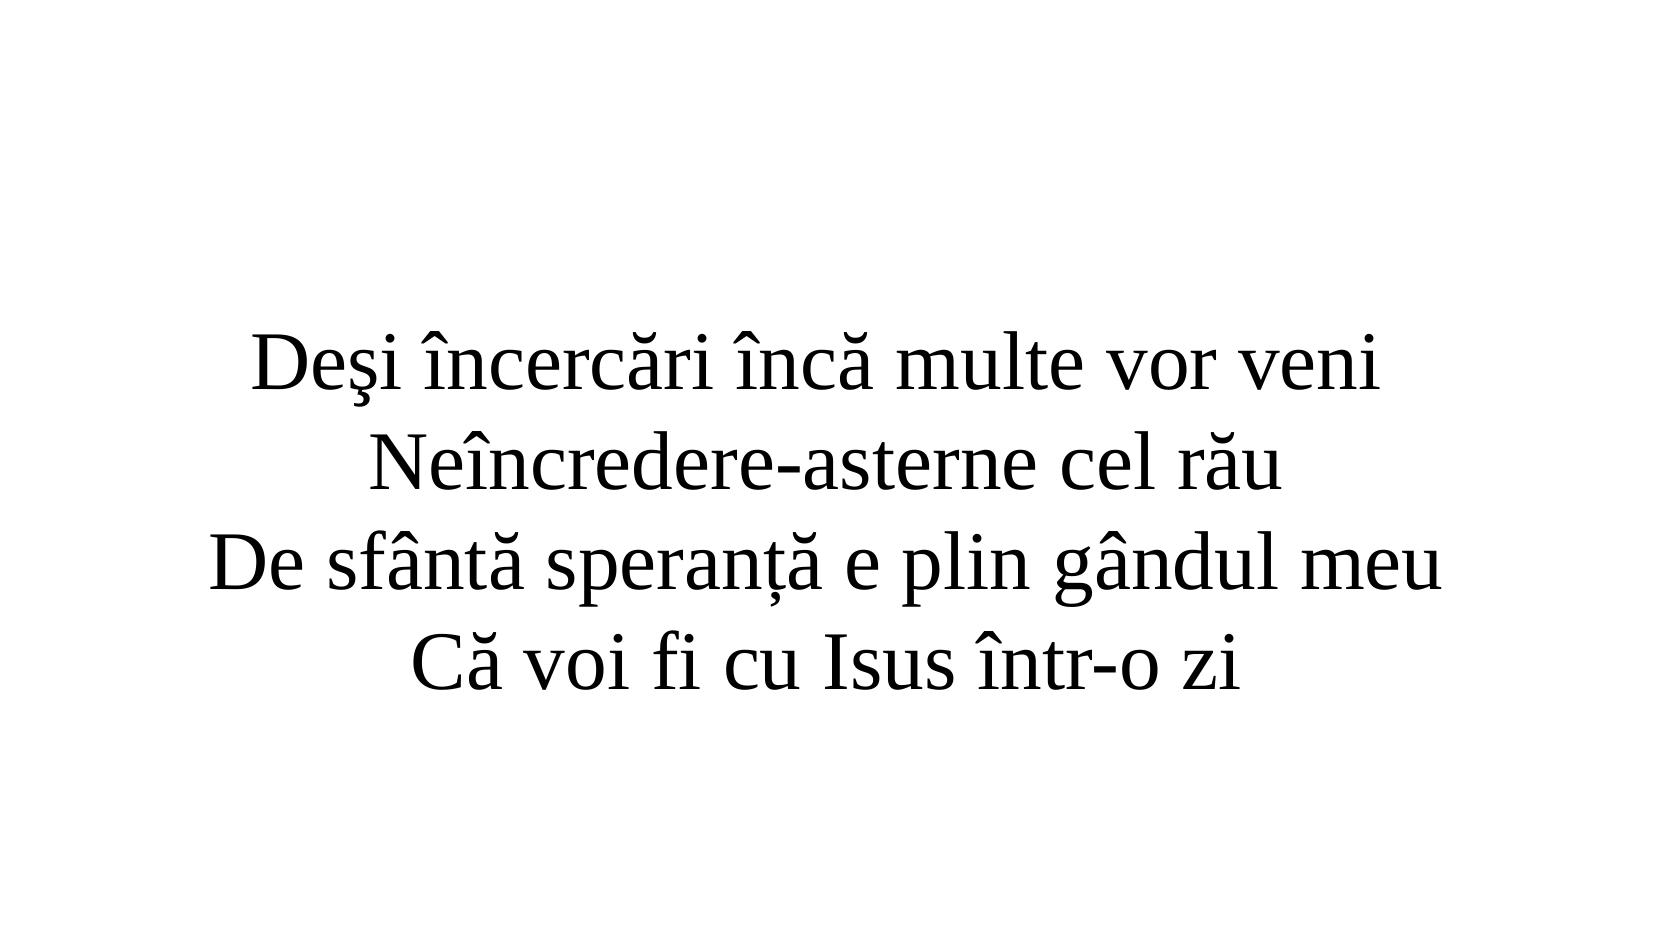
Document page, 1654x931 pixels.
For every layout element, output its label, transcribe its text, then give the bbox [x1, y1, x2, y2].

subtitle Deşi încercări încă multe vor veni Neîncredere-asterne cel rău De sfântă speranță e plin gândul meu Că voi fi cu Isus într-o zi [0, 298, 1654, 671]
